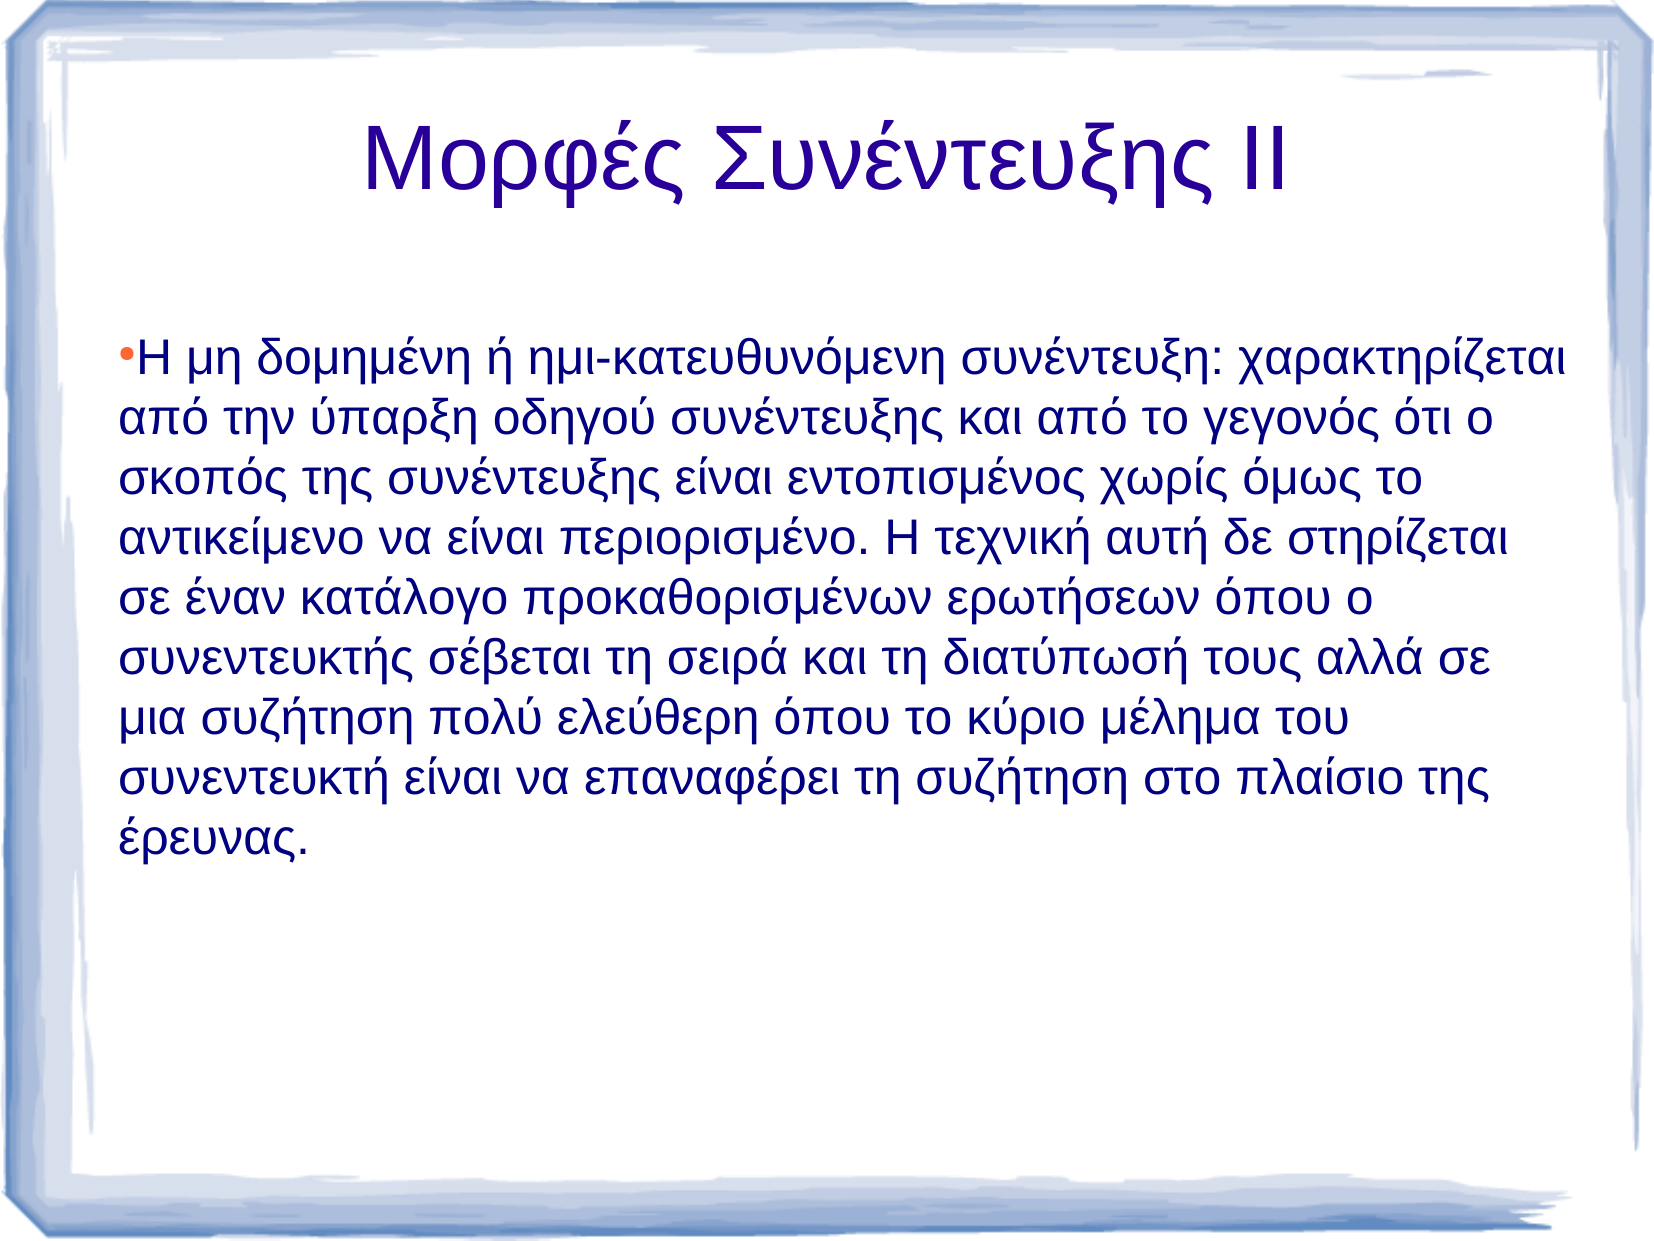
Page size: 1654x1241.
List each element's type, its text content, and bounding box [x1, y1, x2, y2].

list Η μη δομημένη ή ημι-κατευθυνόμενη συνέντευξη: χαρακτηρίζεται από την ύπαρξη οδηγού συνέντευξης και από το γεγονός ότι ο σκοπός της συνέντευξης είναι εντοπισμένος χωρίς όμως το αντικείμενο να είναι περιορισμένο. Η τεχνική αυτή δε στηρίζεται σε έναν κατάλογο προκαθορισμένων ερωτήσεων όπου ο συνεντευκτής σέβεται τη σειρά και τη διατύπωσή τους αλλά σε μια συζήτηση πολύ ελεύθερη όπου το κύριο μέλημα του συνεντευκτή είναι να επαναφέρει τη συζήτηση στο πλαίσιο της έρευνας. [118, 324, 1571, 1004]
title Μορφές Συνέντευξης ΙΙ [82, 49, 1571, 257]
